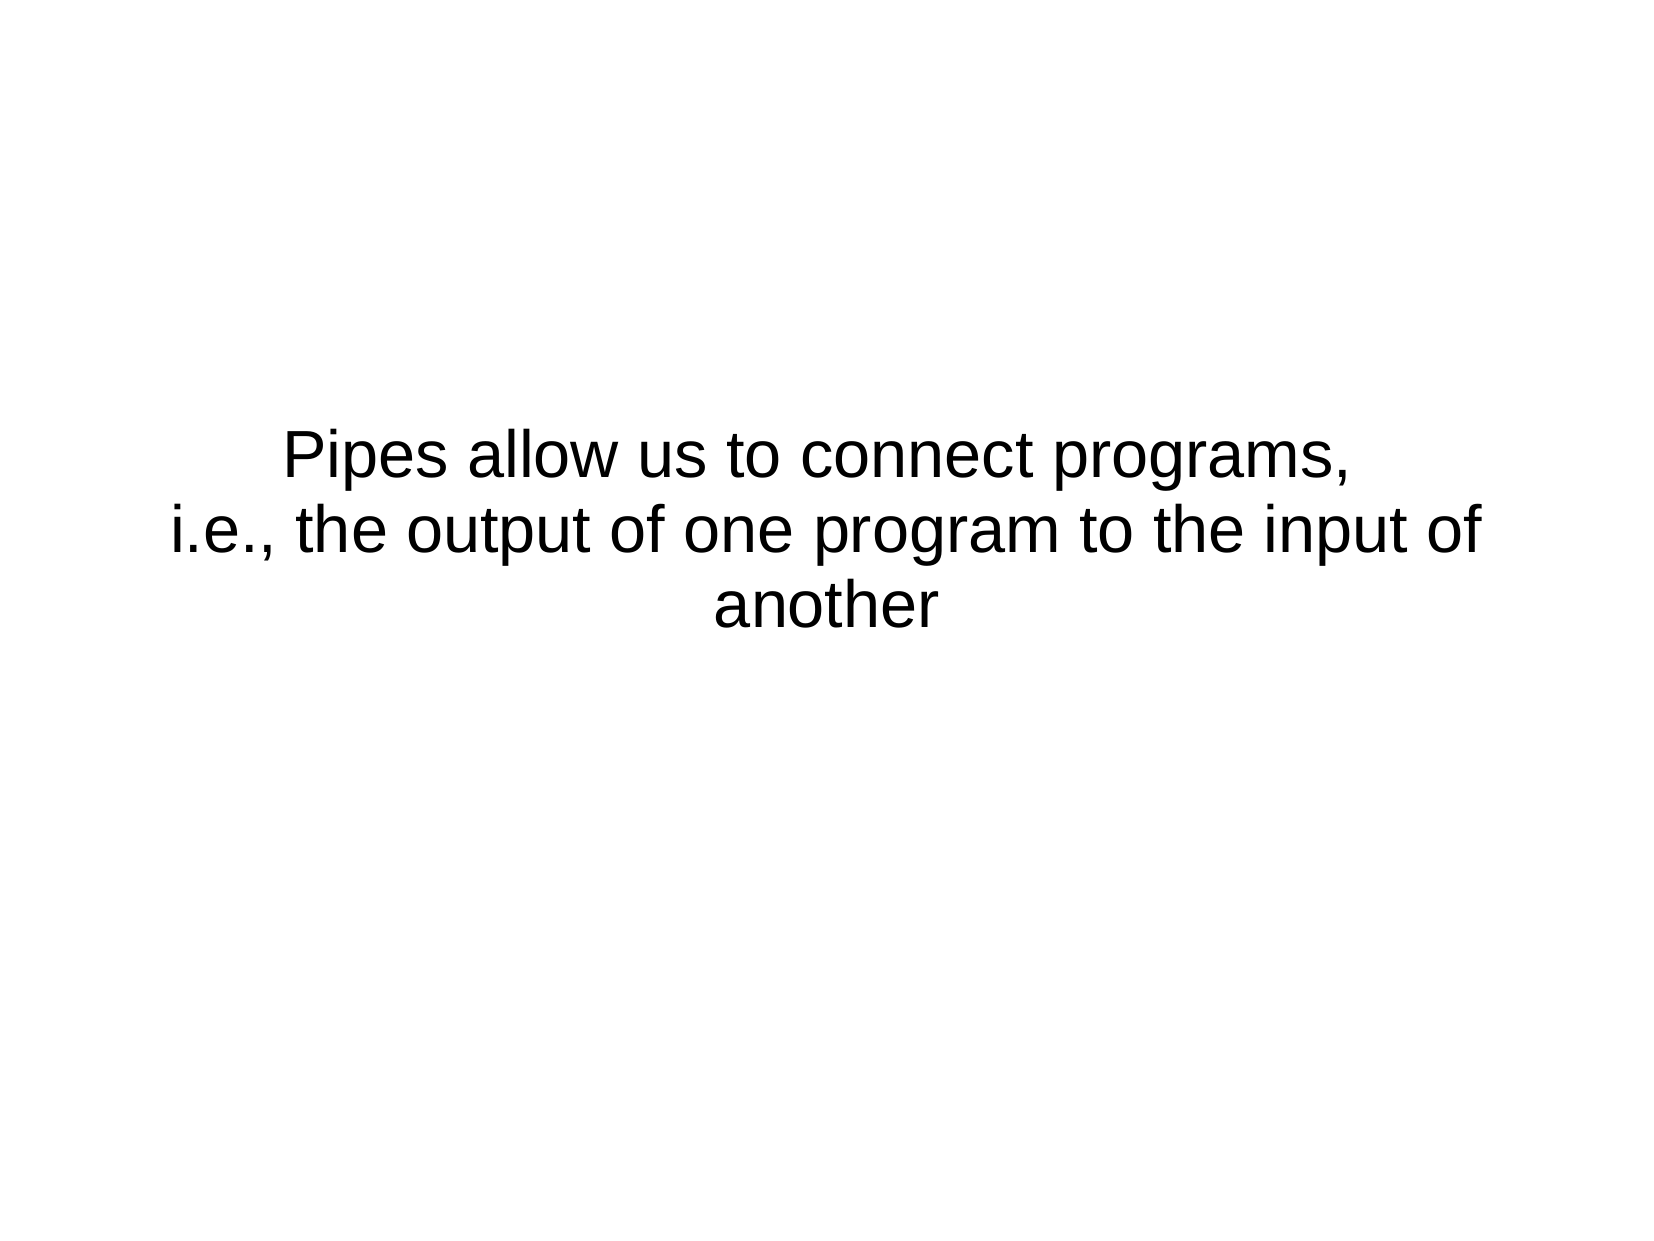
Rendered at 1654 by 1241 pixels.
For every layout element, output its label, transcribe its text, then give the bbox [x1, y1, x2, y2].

subtitle Pipes allow us to connect programs, i.e., the output of one program to the input of another [82, 49, 1571, 1010]
